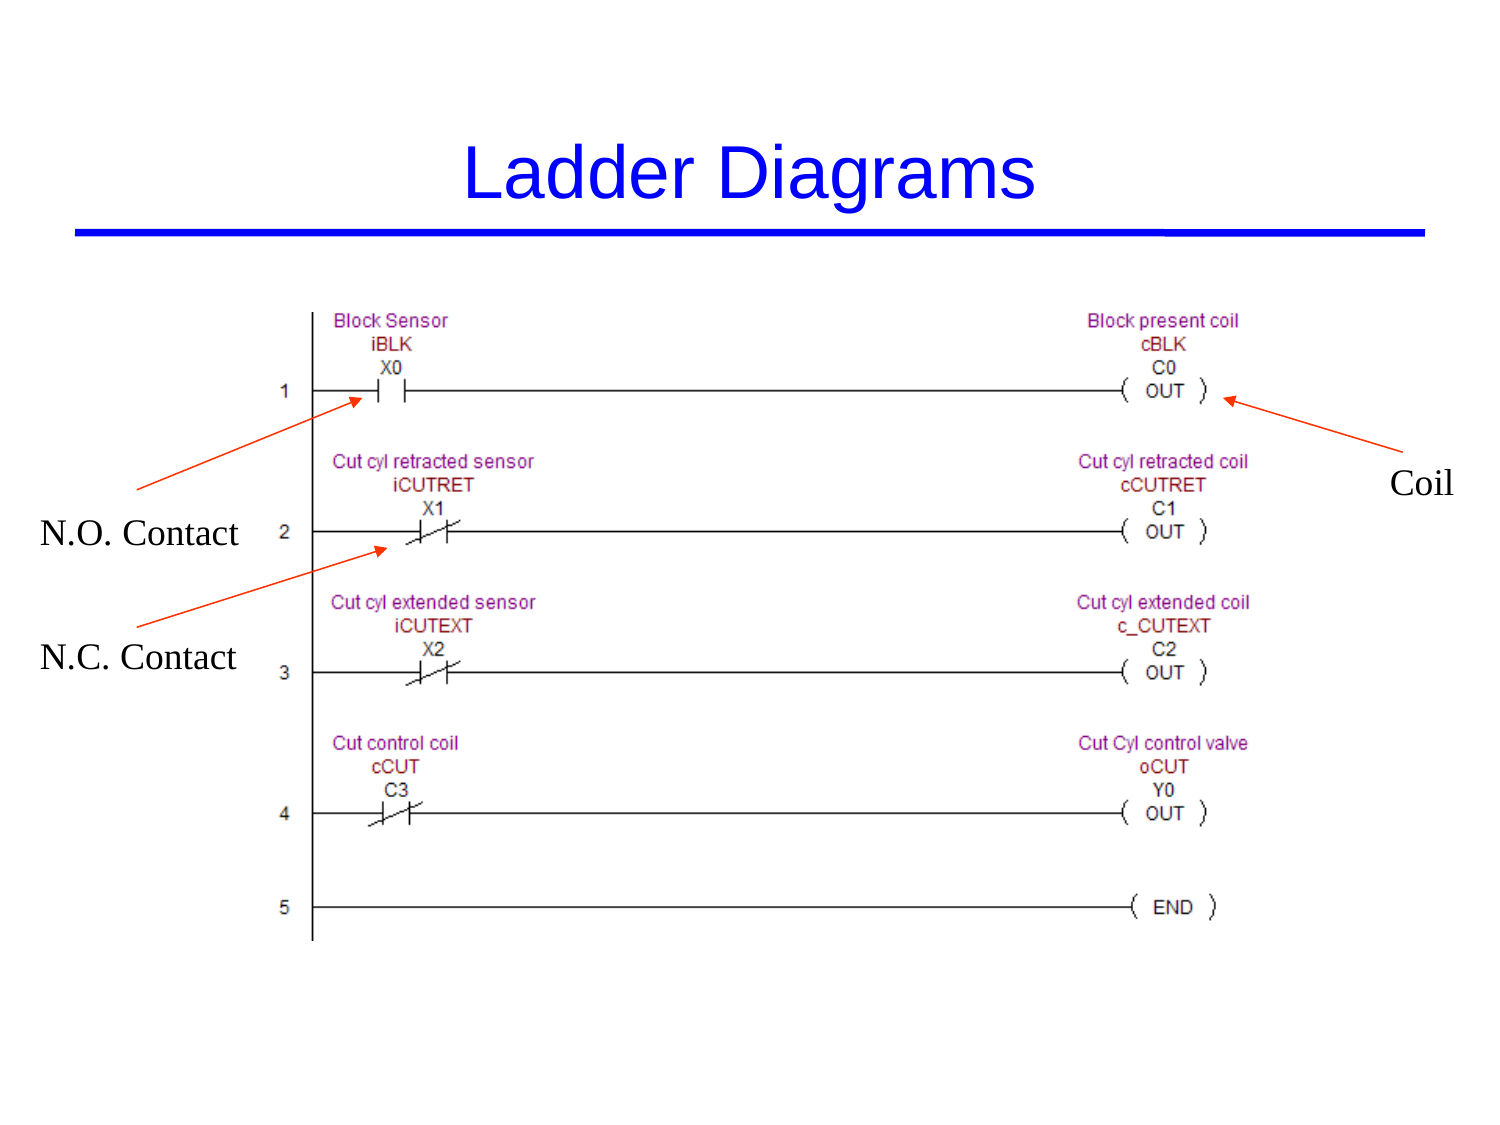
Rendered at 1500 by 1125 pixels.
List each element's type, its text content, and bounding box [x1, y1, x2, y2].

picture [262, 312, 1255, 941]
text_box N.O. Contact [24, 499, 263, 561]
text_box N.C. Contact [24, 624, 263, 686]
title Ladder Diagrams [112, 99, 1388, 238]
text_box Coil [1374, 449, 1476, 511]
